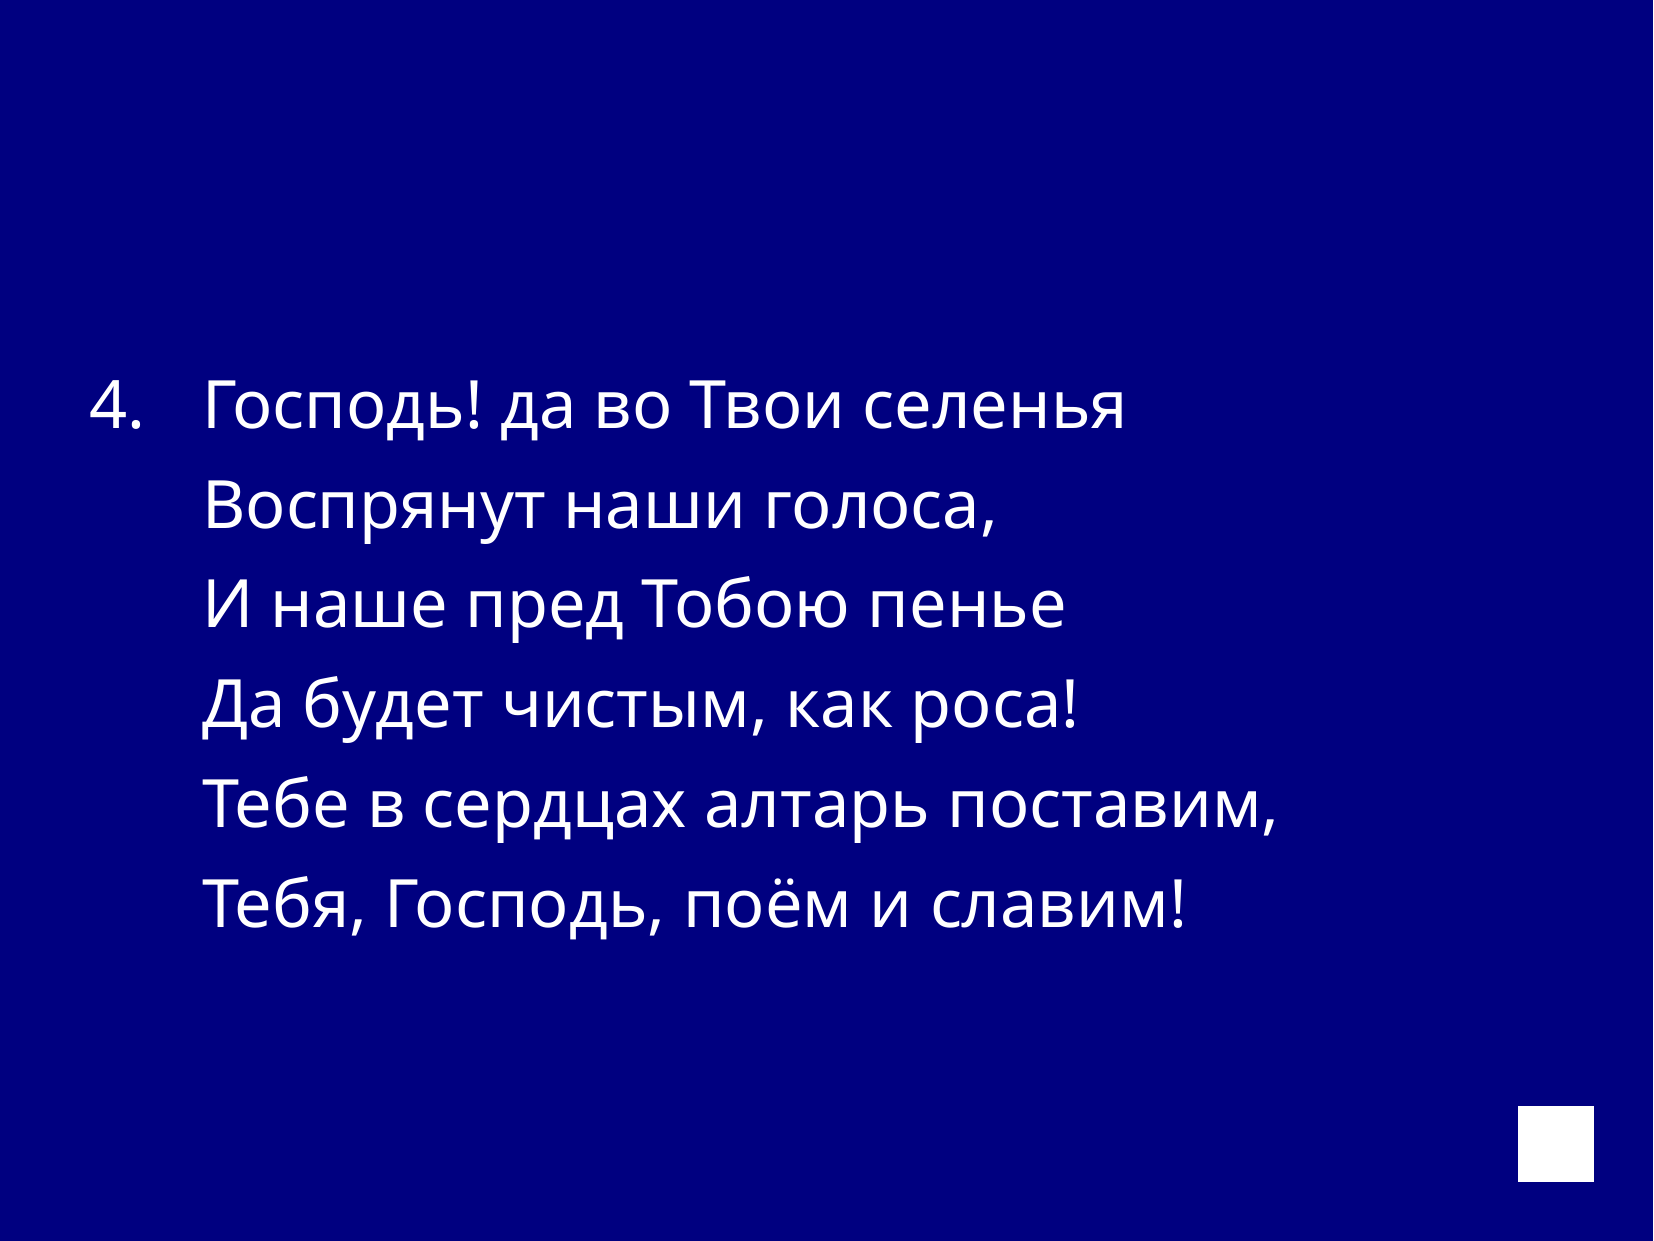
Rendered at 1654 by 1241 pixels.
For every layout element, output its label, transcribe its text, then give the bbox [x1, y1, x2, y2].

text_box [1518, 1106, 1594, 1182]
text_box 4. Господь! да во Твои селенья Воспрянут наши голоса, И наше пред Тобою пенье Да будет чистым, как роса! Тебе в сердцах алтарь поставим, Тебя, Господь, поём и славим! [75, 150, 1576, 1163]
